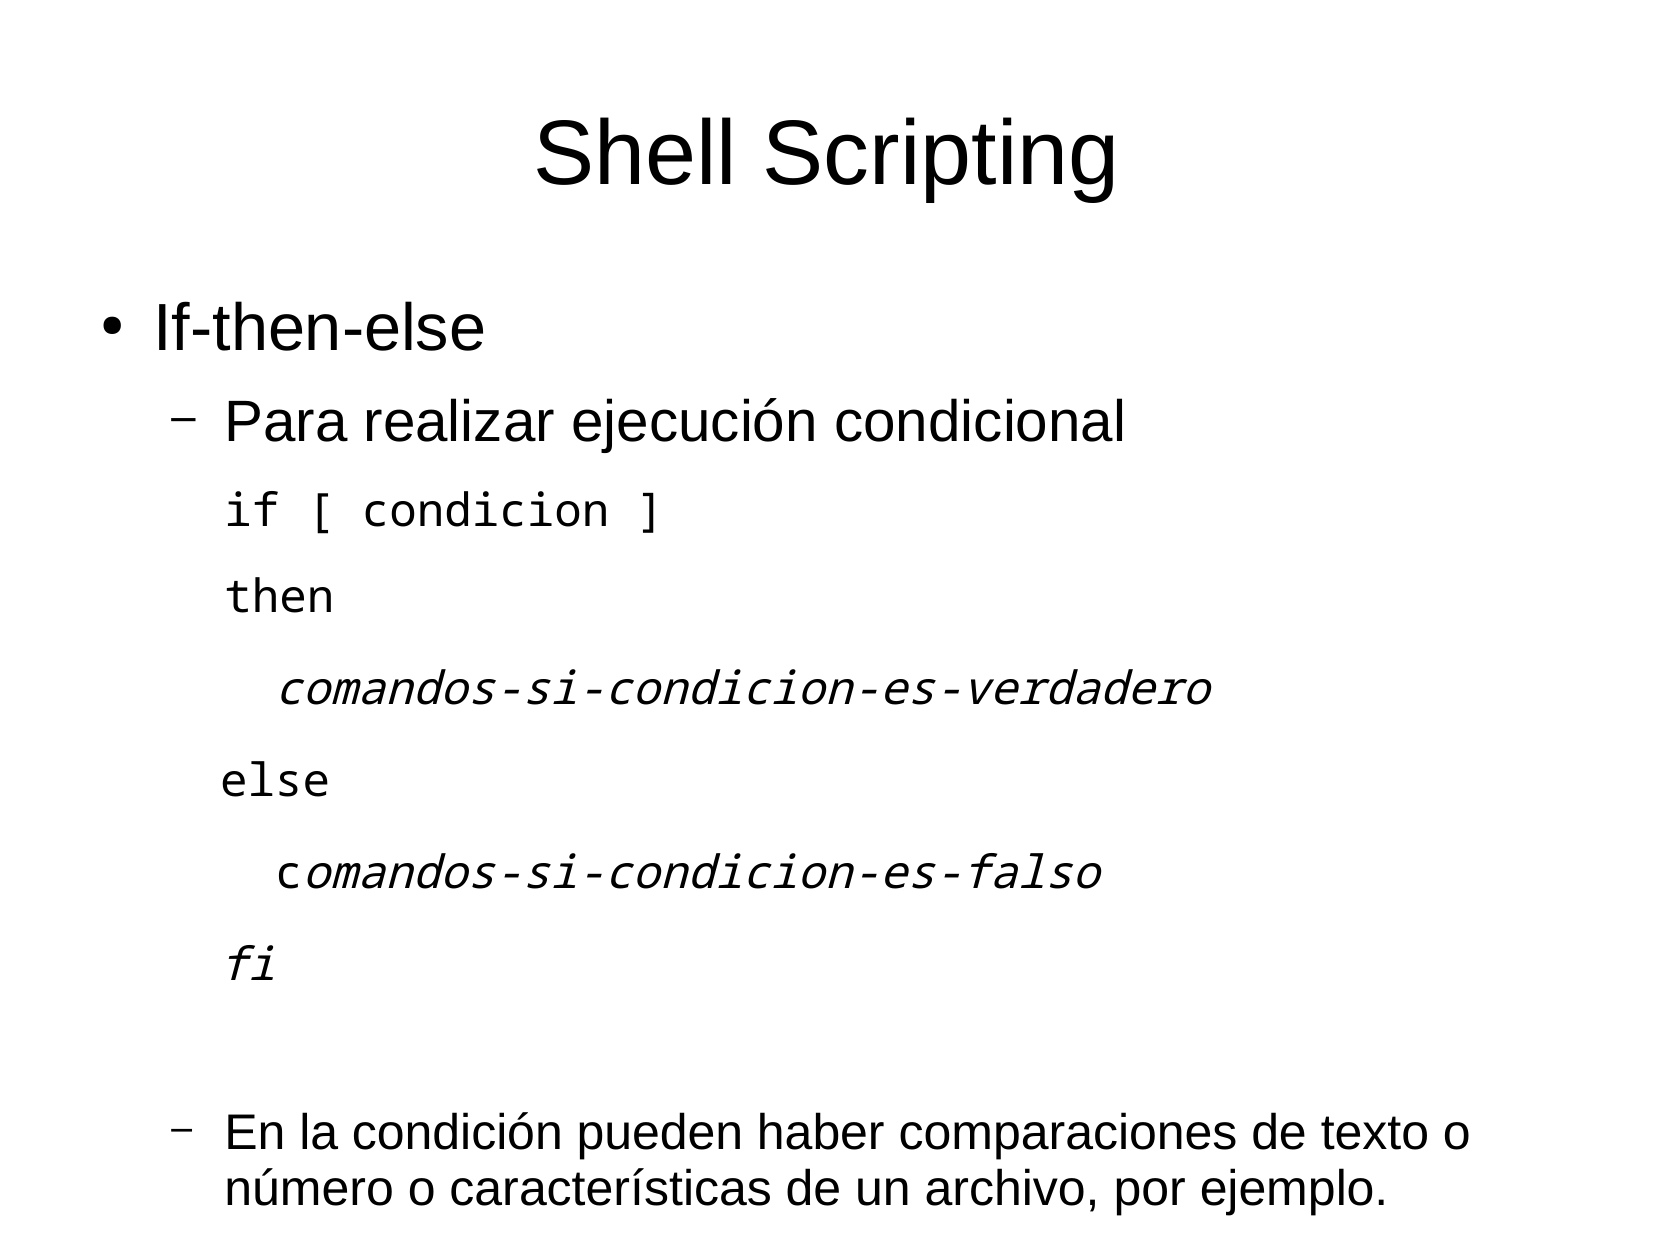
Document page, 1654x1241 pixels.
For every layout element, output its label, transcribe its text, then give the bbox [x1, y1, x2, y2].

title Shell Scripting [82, 49, 1571, 257]
list If-then-else Para realizar ejecución condicional if [ condicion ] then comandos-si-condicion-es-verdadero else comandos-si-condicion-es-falso fi En la condición pueden haber comparaciones de texto o número o características de un archivo, por ejemplo. [82, 290, 1571, 1241]
